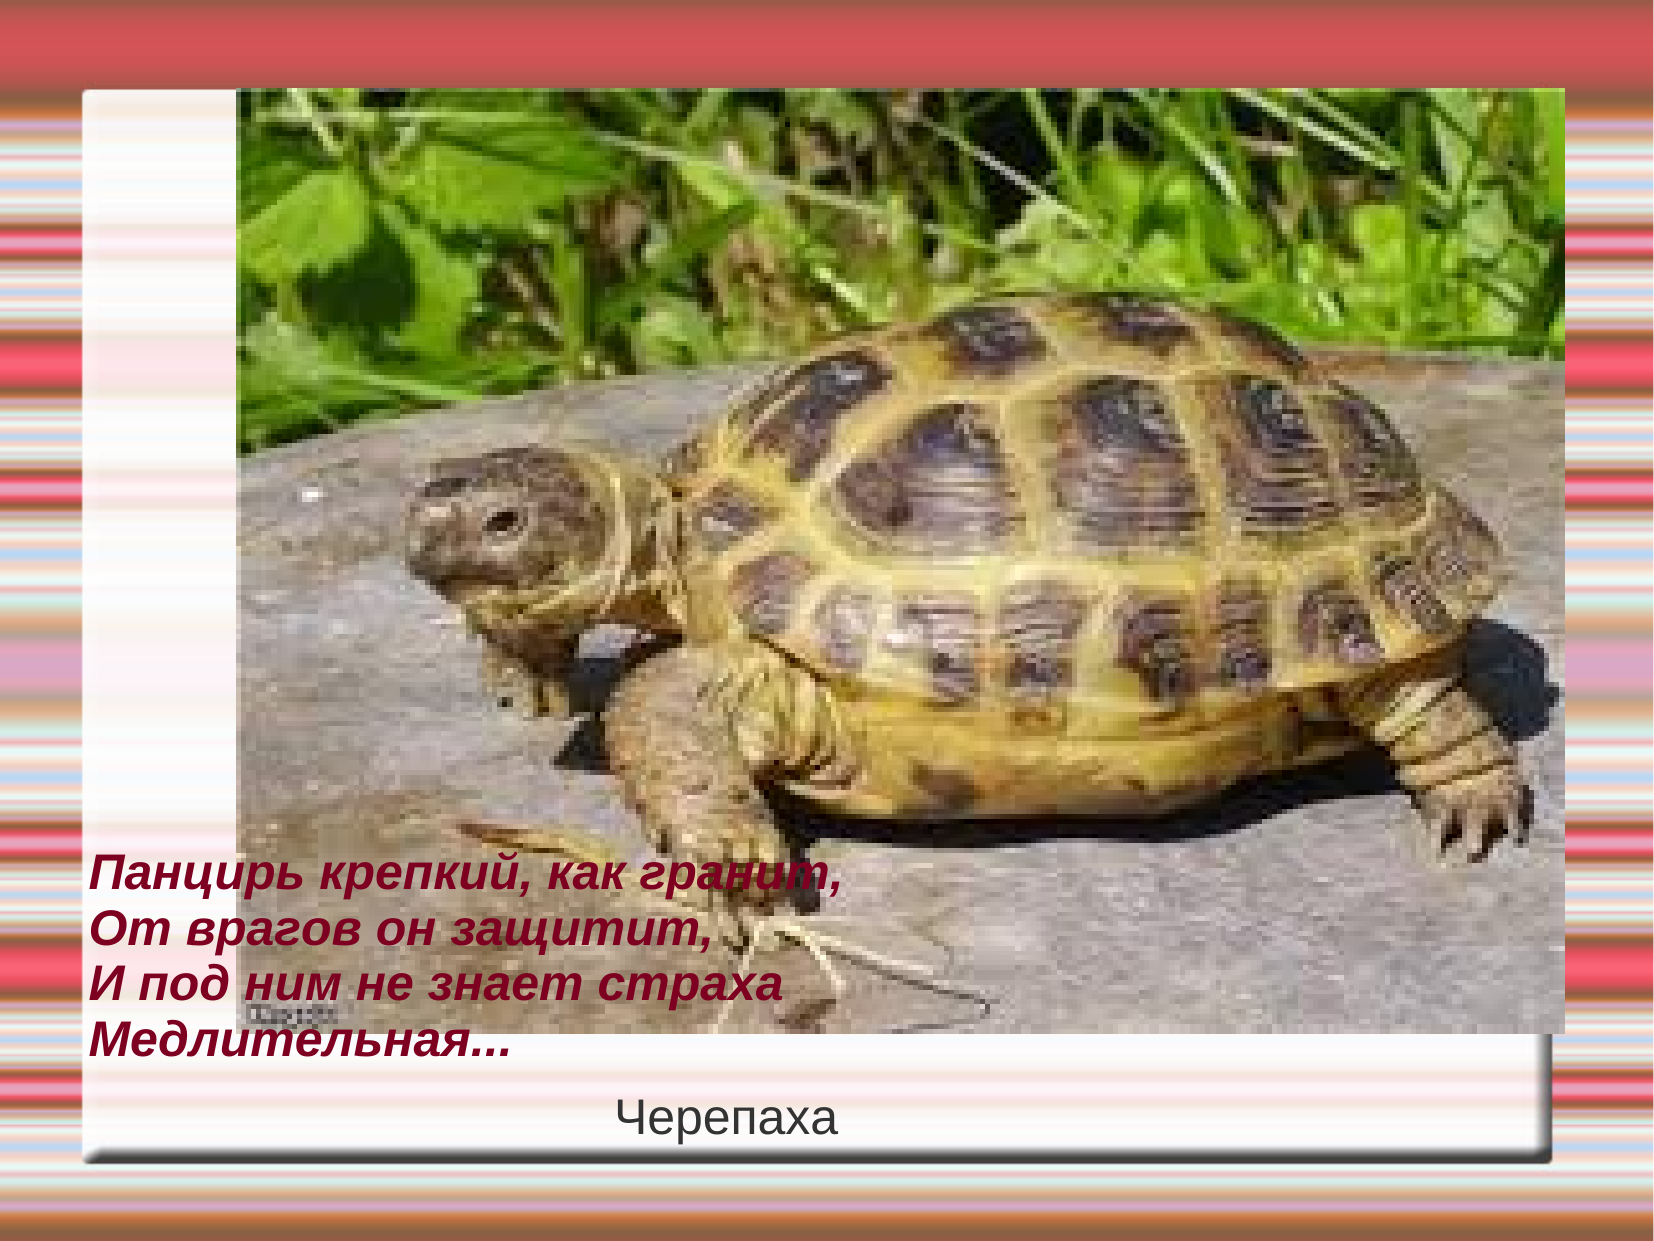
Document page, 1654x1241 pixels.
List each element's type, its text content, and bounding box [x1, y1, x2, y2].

title Панцирь крепкий, как гранит, От врагов он защитит, И под ним не знает страха Медлительная... [88, 841, 886, 1070]
picture [0, 0, 1654, 1241]
list Черепаха [531, 1088, 840, 1152]
